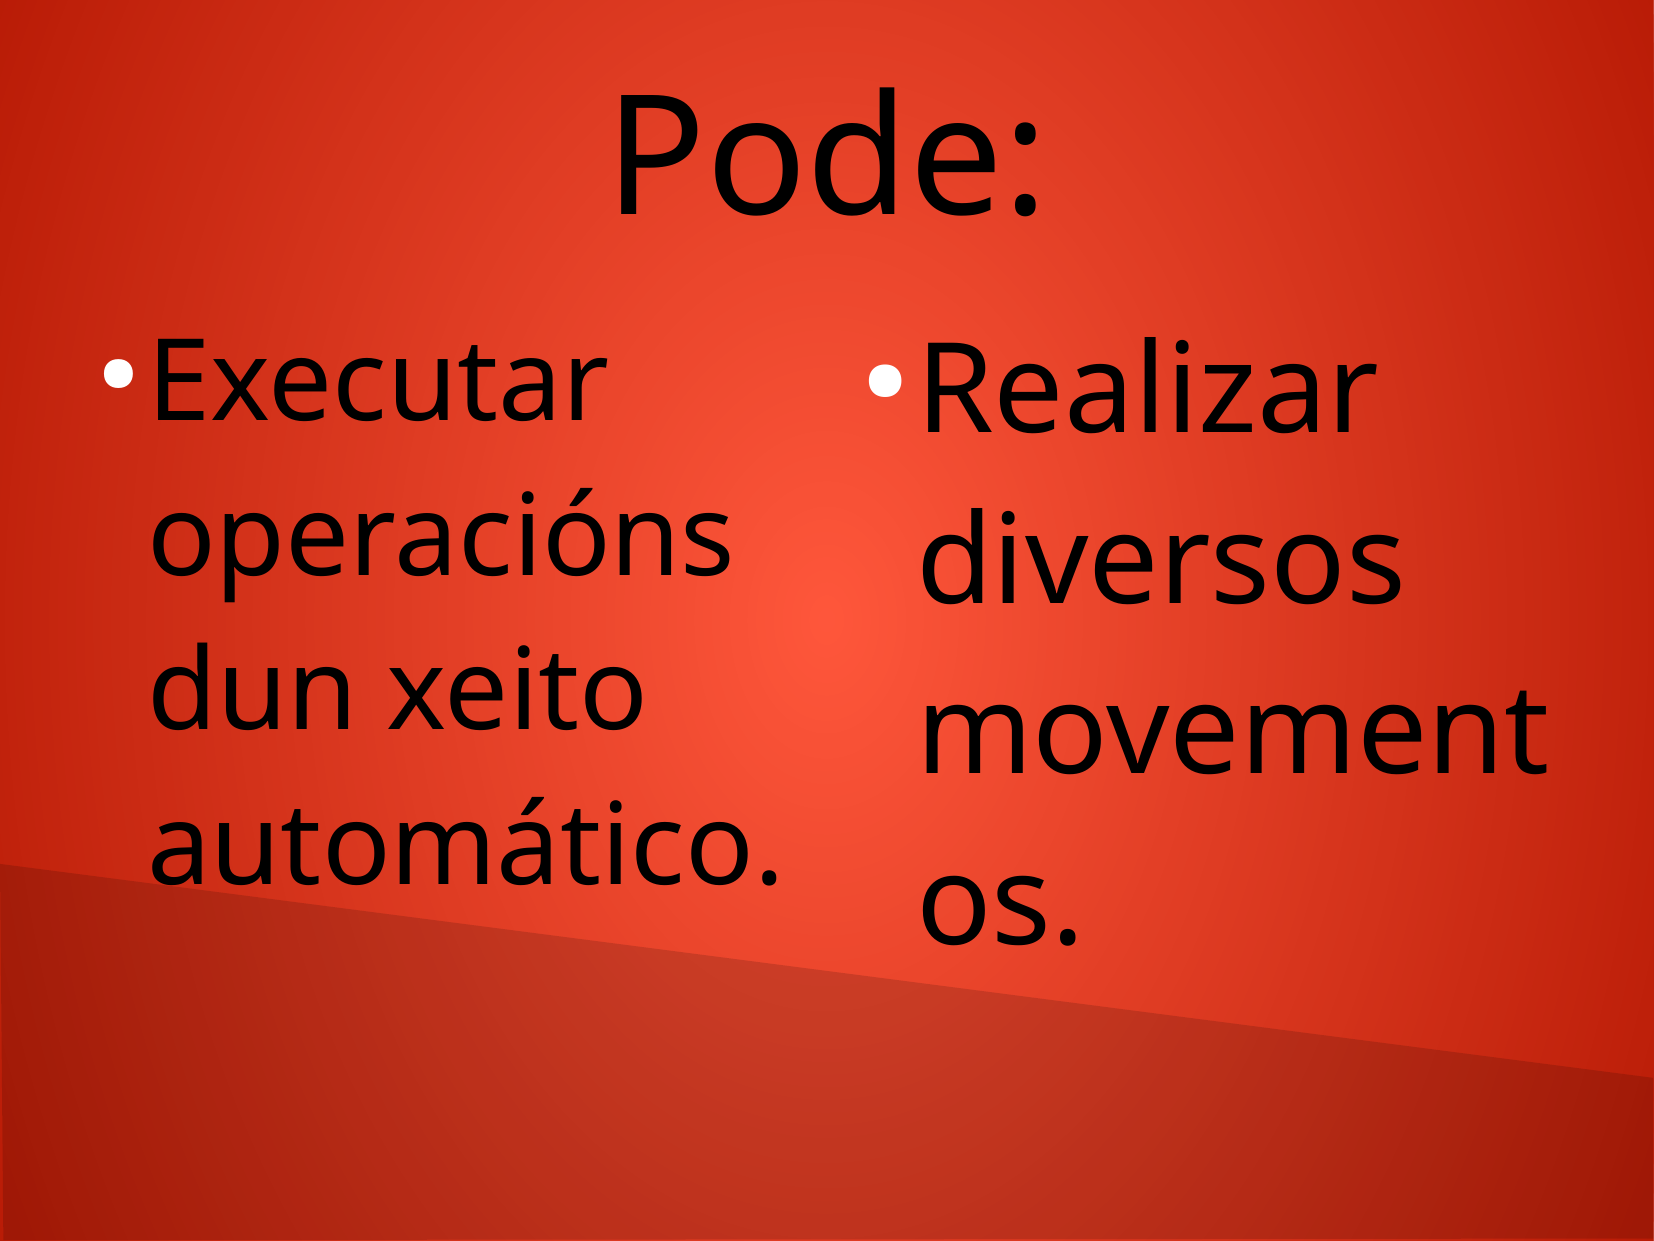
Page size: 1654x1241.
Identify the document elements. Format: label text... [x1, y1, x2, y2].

list Executar operacións dun xeito automático. [82, 299, 809, 1019]
list Realizar diversos movementos. [845, 299, 1572, 1019]
title Pode: [82, 42, 1571, 257]
